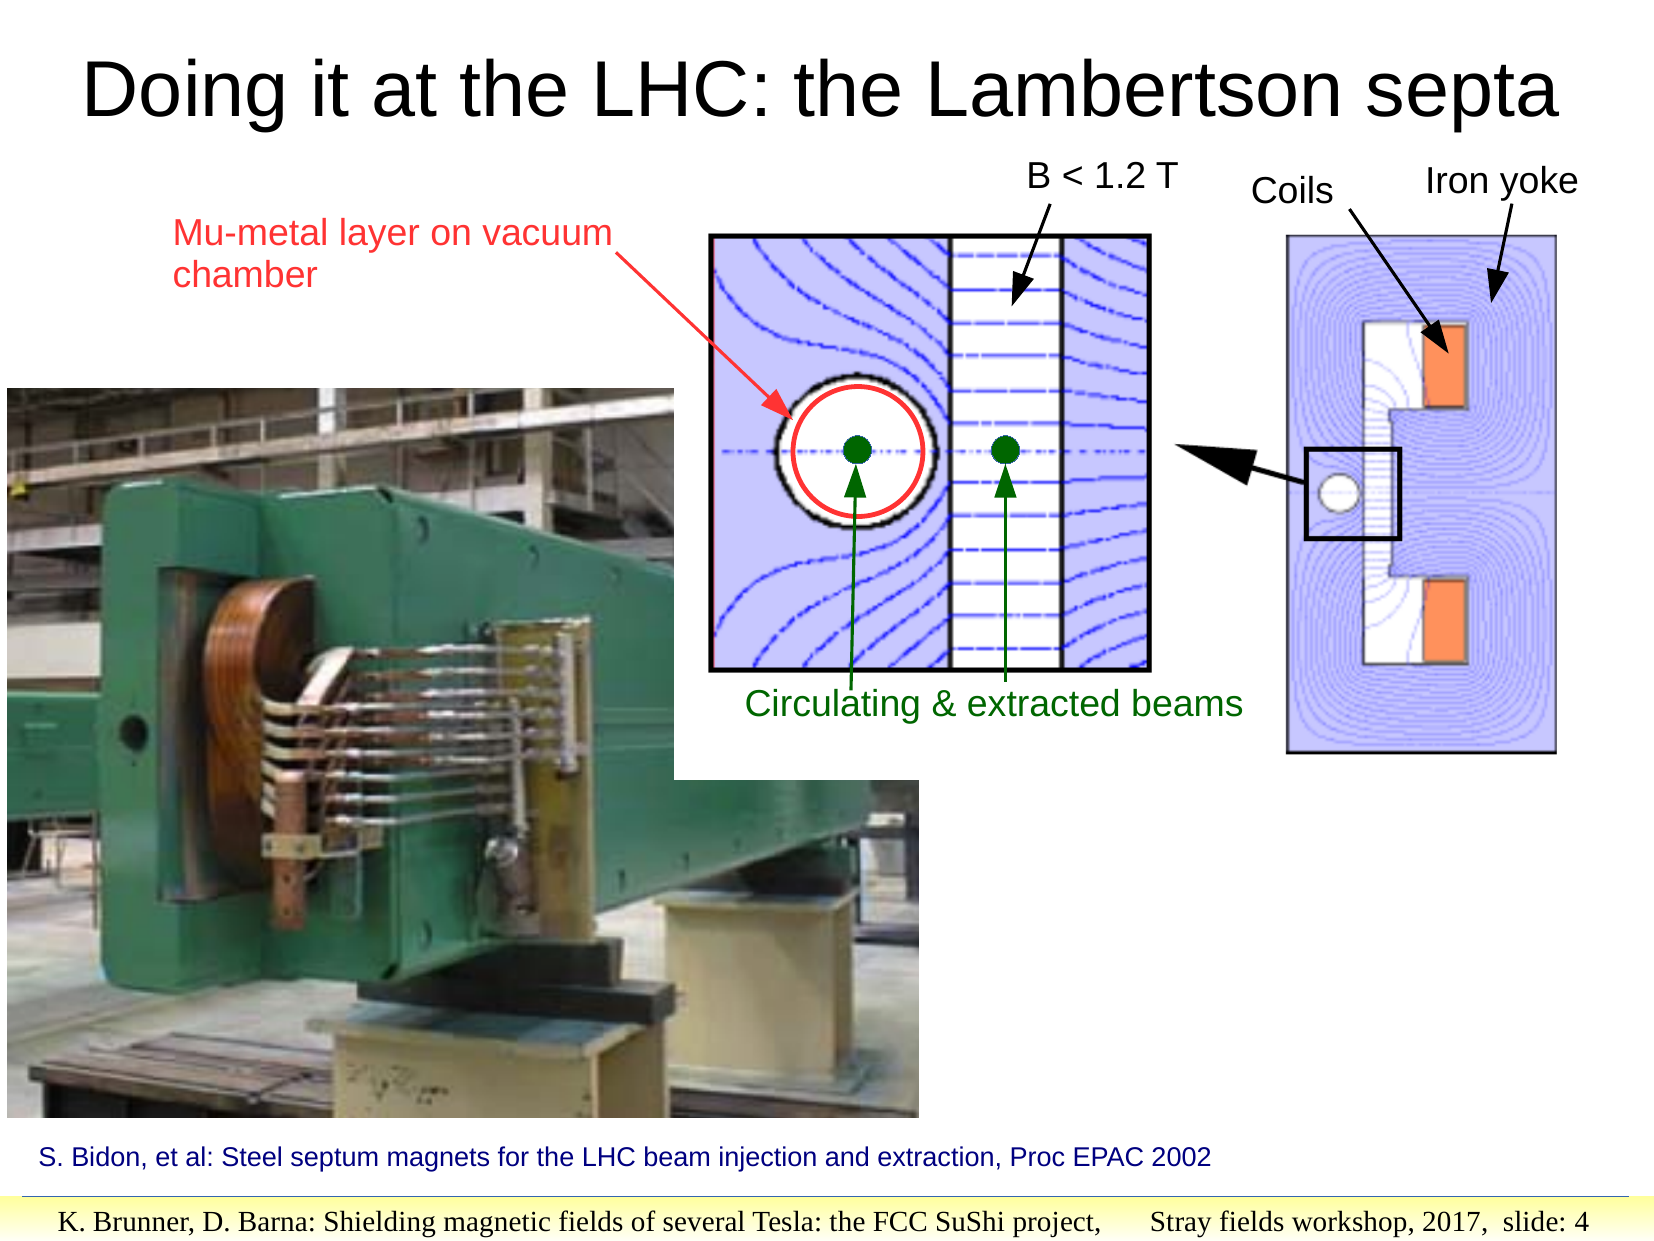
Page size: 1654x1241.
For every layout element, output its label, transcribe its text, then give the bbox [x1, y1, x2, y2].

text_box B < 1.2 T [1011, 147, 1207, 204]
text_box Circulating & extracted beams [729, 674, 1267, 732]
text_box Mu-metal layer on vacuum chamber [157, 204, 675, 304]
picture [7, 189, 1603, 1118]
text_box [843, 435, 872, 464]
text_box [991, 435, 1020, 464]
text_box S. Bidon, et al: Steel septum magnets for the LHC beam injection and extraction, Proc EPAC 2002 [23, 1134, 1288, 1192]
text_box Coils [1236, 162, 1360, 220]
text_box Iron yoke [1410, 152, 1603, 210]
title Doing it at the LHC: the Lambertson septa [77, 31, 1566, 148]
